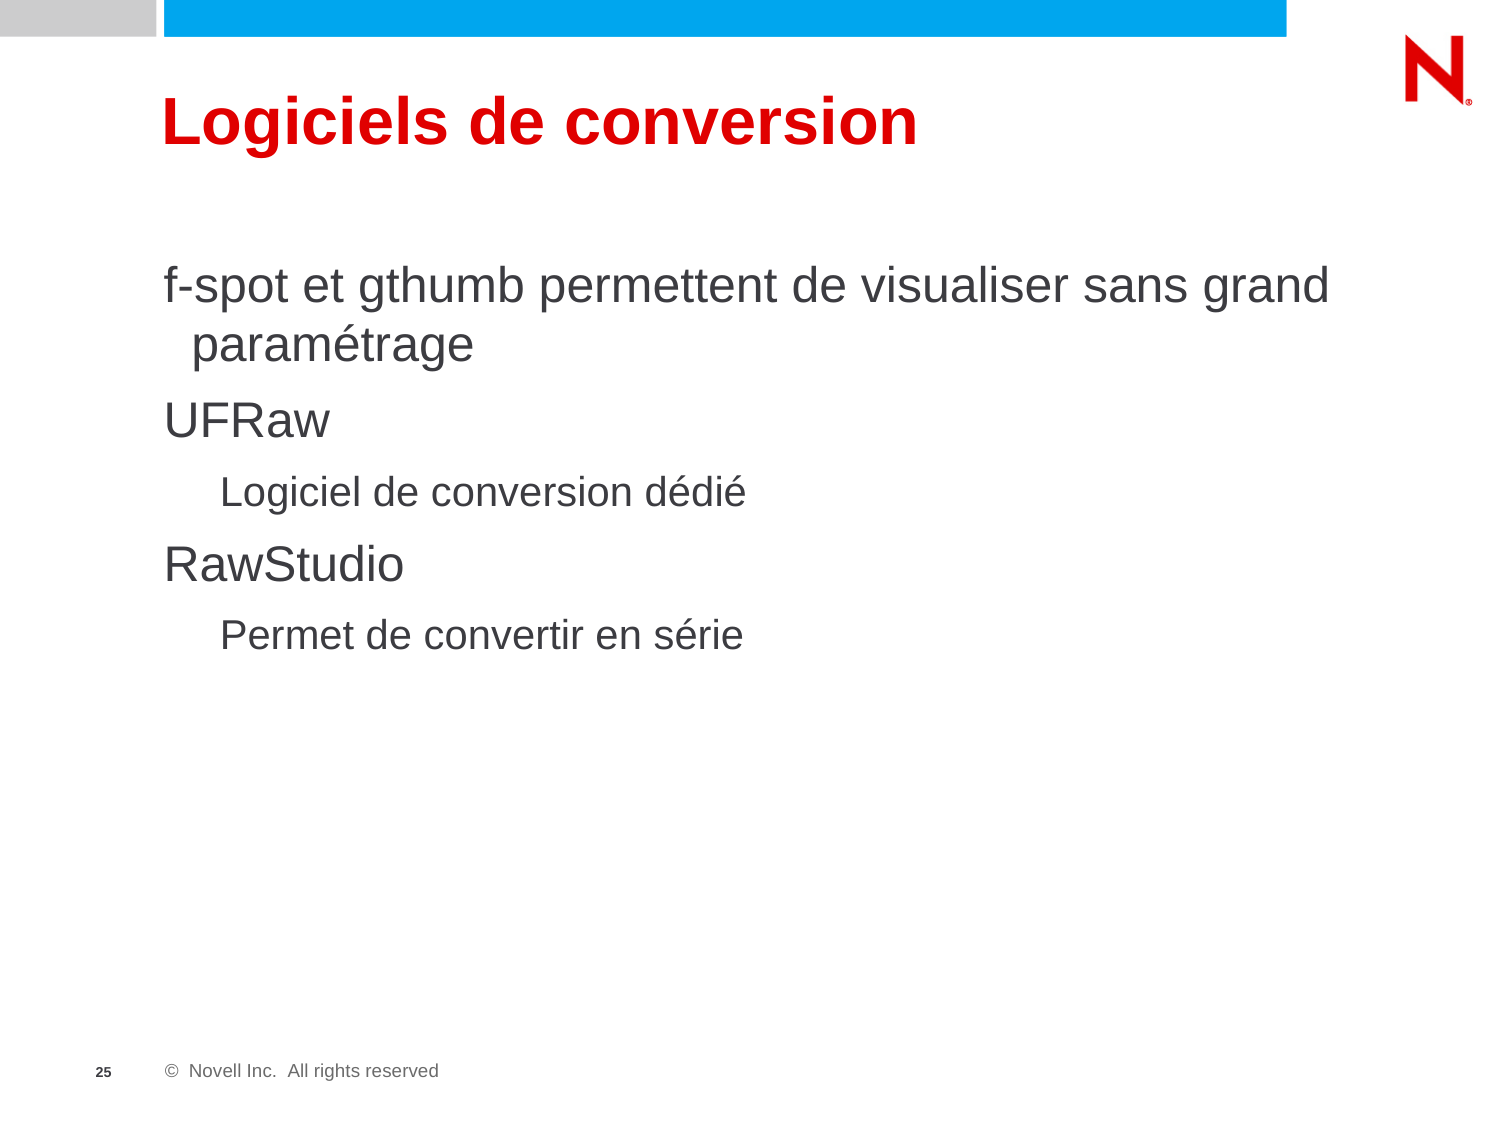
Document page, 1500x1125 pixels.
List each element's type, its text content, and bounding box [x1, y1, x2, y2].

title Logiciels de conversion [161, 41, 1383, 205]
list f-spot et gthumb permettent de visualiser sans grand paramétrage UFRaw Logiciel de conversion dédié RawStudio Permet de convertir en série [163, 254, 1404, 986]
picture [1403, 32, 1473, 107]
